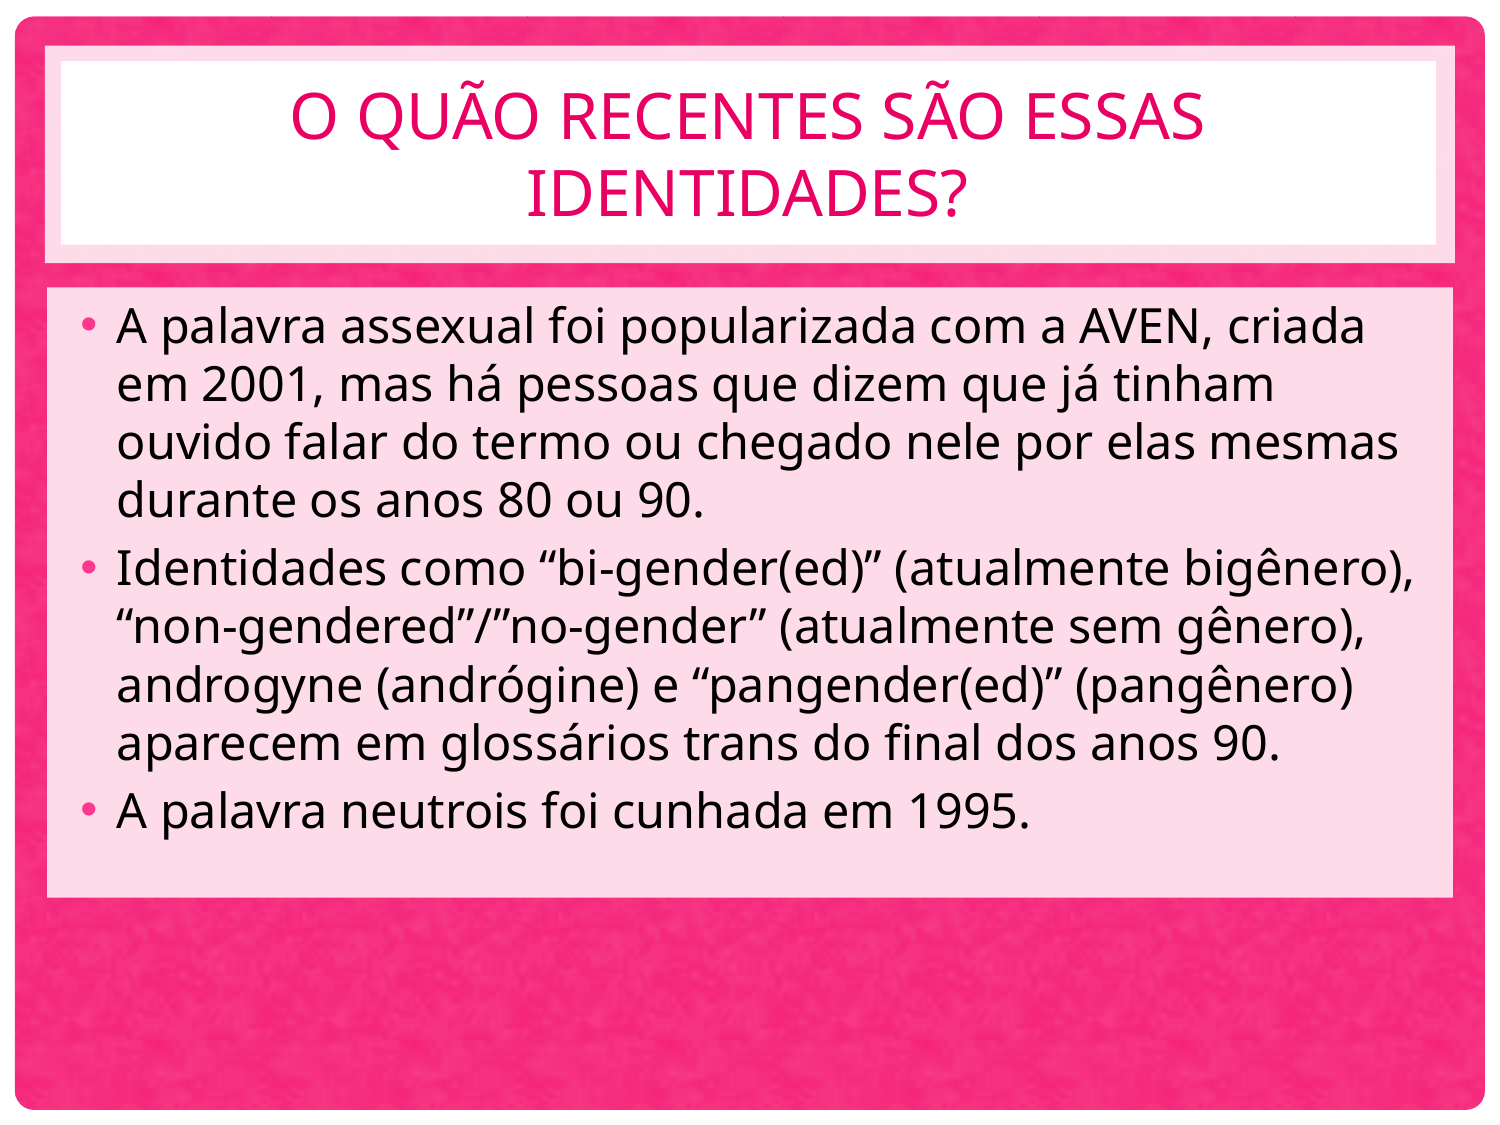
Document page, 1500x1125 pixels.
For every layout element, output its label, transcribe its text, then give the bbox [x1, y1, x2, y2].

list A palavra assexual foi popularizada com a AVEN, criada em 2001, mas há pessoas que dizem que já tinham ouvido falar do termo ou chegado nele por elas mesmas durante os anos 80 ou 90. Identidades como “bi-gender(ed)” (atualmente bigênero), “non-gendered”/”no-gender” (atualmente sem gênero), androgyne (andrógine) e “pangender(ed)” (pangênero) aparecem em glossários trans do final dos anos 90. A palavra neutrois foi cunhada em 1995. [47, 287, 1453, 898]
picture [14, 16, 1485, 1110]
title O quão recentes são essas identidades? [69, 66, 1425, 238]
